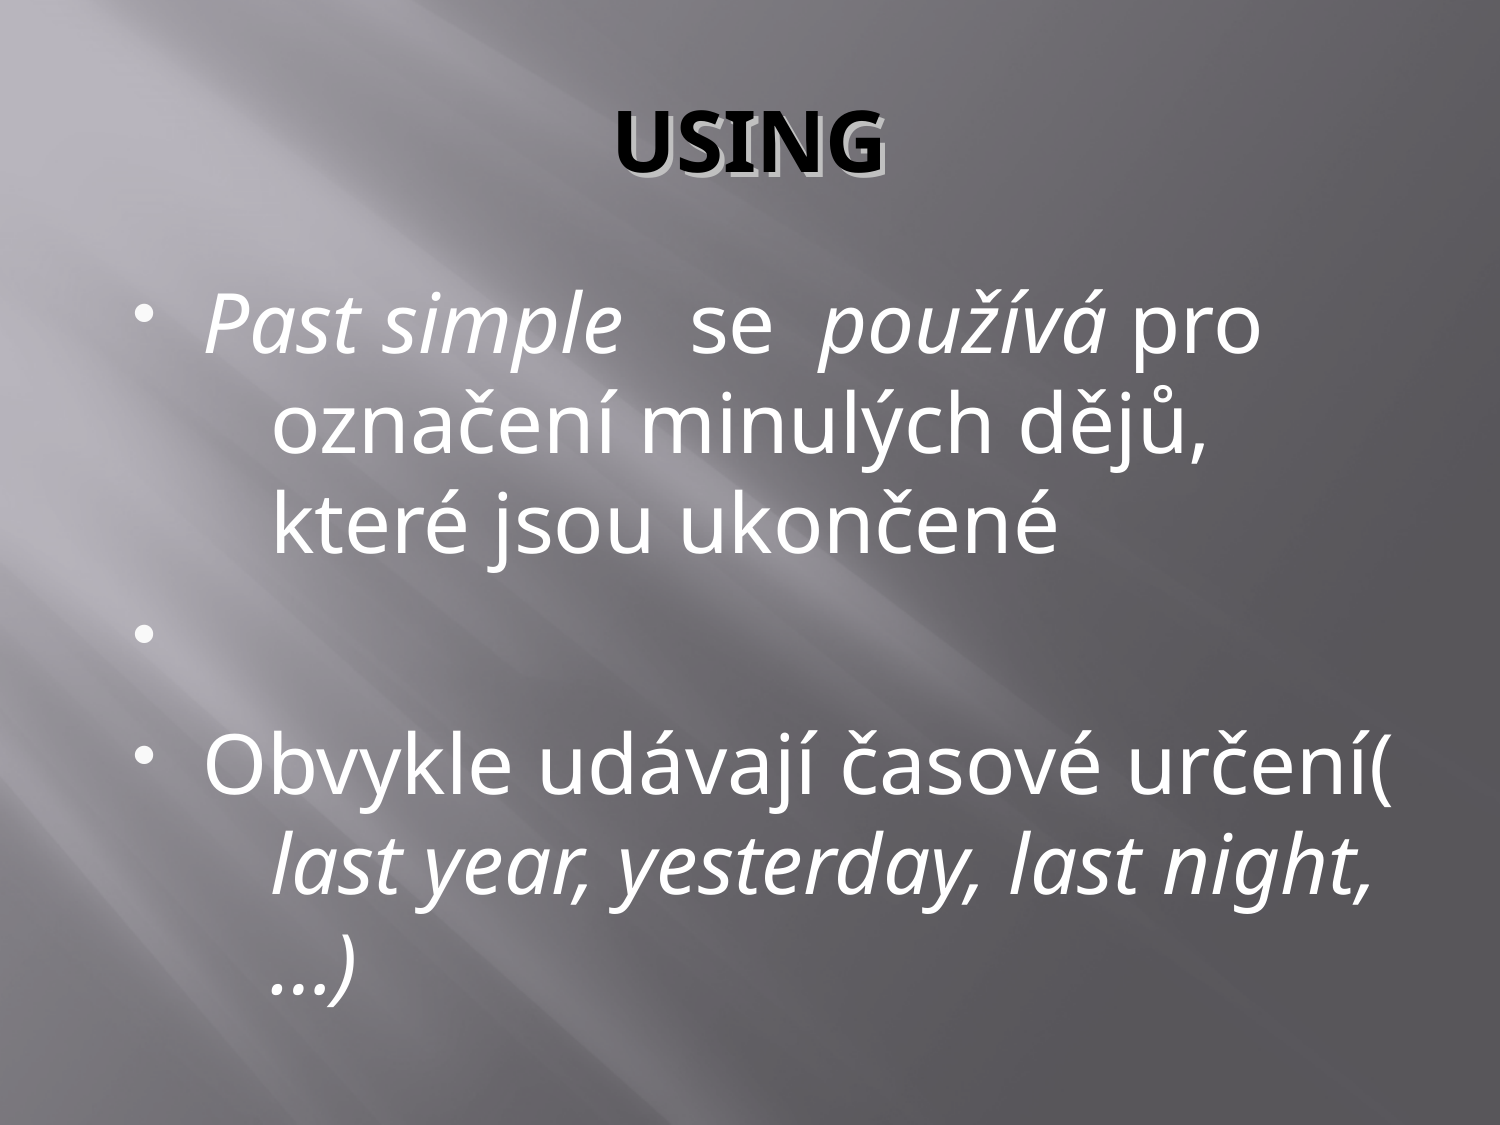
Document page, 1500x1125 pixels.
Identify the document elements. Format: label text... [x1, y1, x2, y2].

list Past simple se používá pro označení minulých dějů, které jsou ukončené Obvykle udávají časové určení( last year, yesterday, last night,…) [75, 262, 1426, 1036]
title USING [75, 45, 1426, 233]
